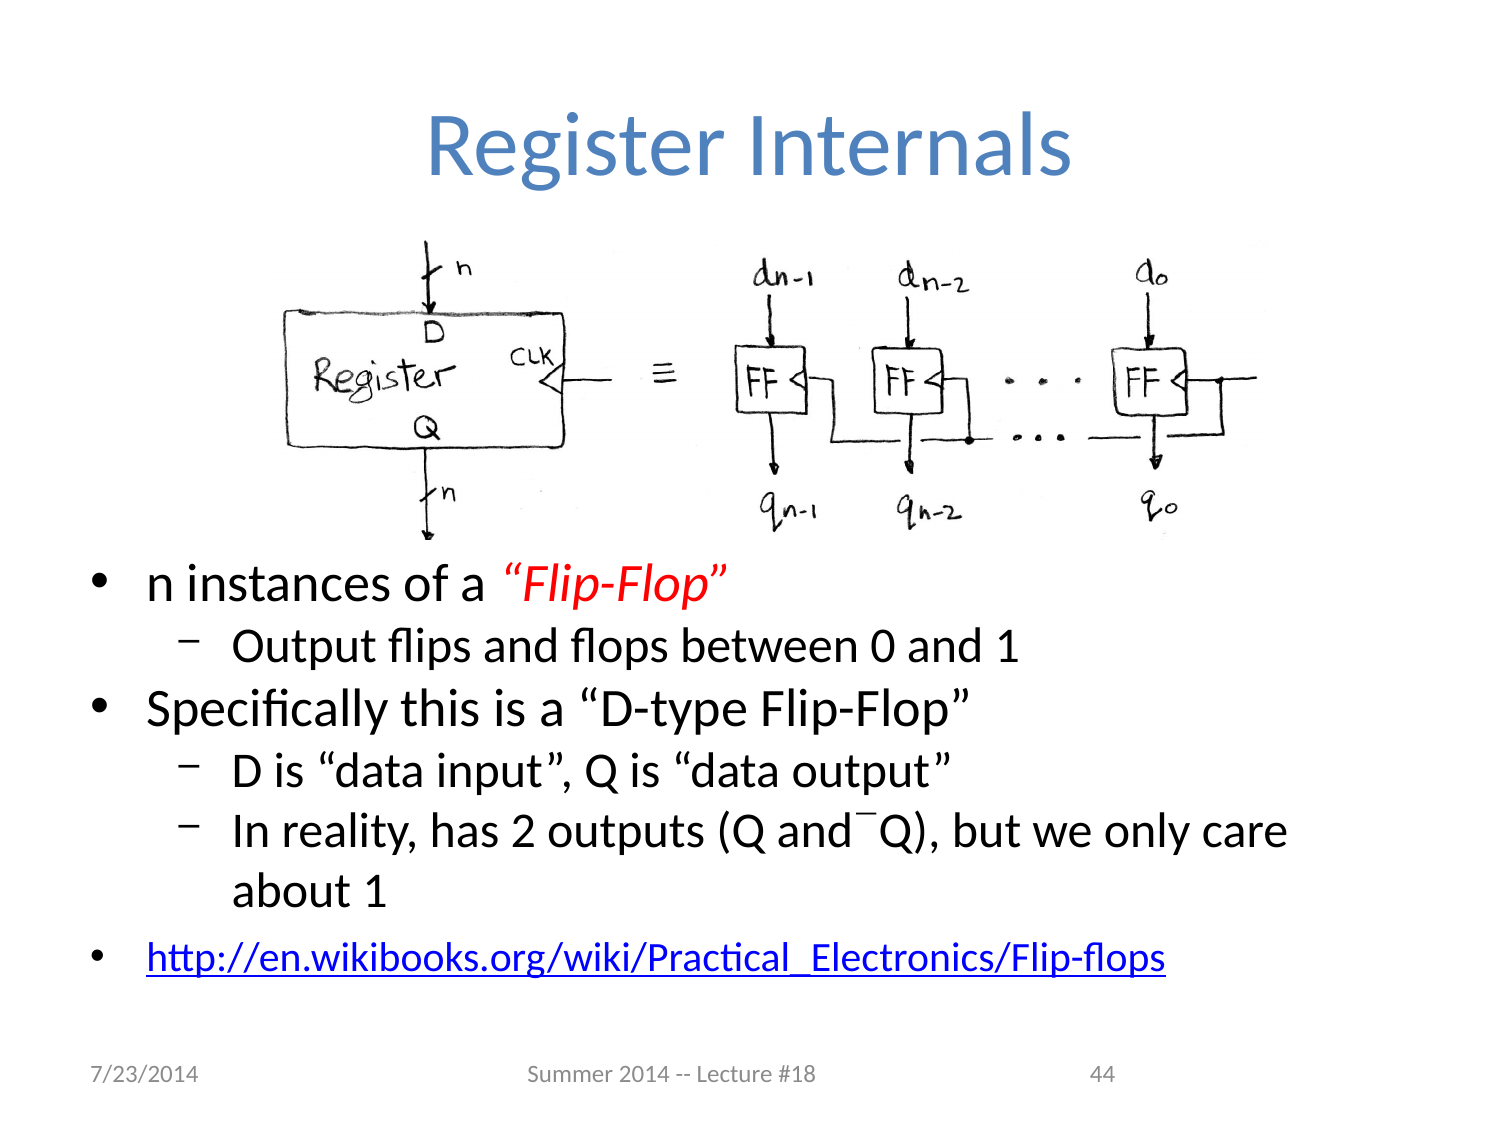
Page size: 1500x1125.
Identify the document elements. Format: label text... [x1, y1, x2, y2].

picture [269, 239, 1267, 540]
list n instances of a “Flip-Flop” Output flips and flops between 0 and 1 Specifically this is a “D-type Flip-Flop” D is “data input”, Q is “data output” In reality, has 2 outputs (Q and`Q), but we only care about 1 http://en.wikibooks.org/wiki/Practical_Electronics/Flip-flops [75, 539, 1425, 1125]
title Register Internals [75, 45, 1425, 233]
